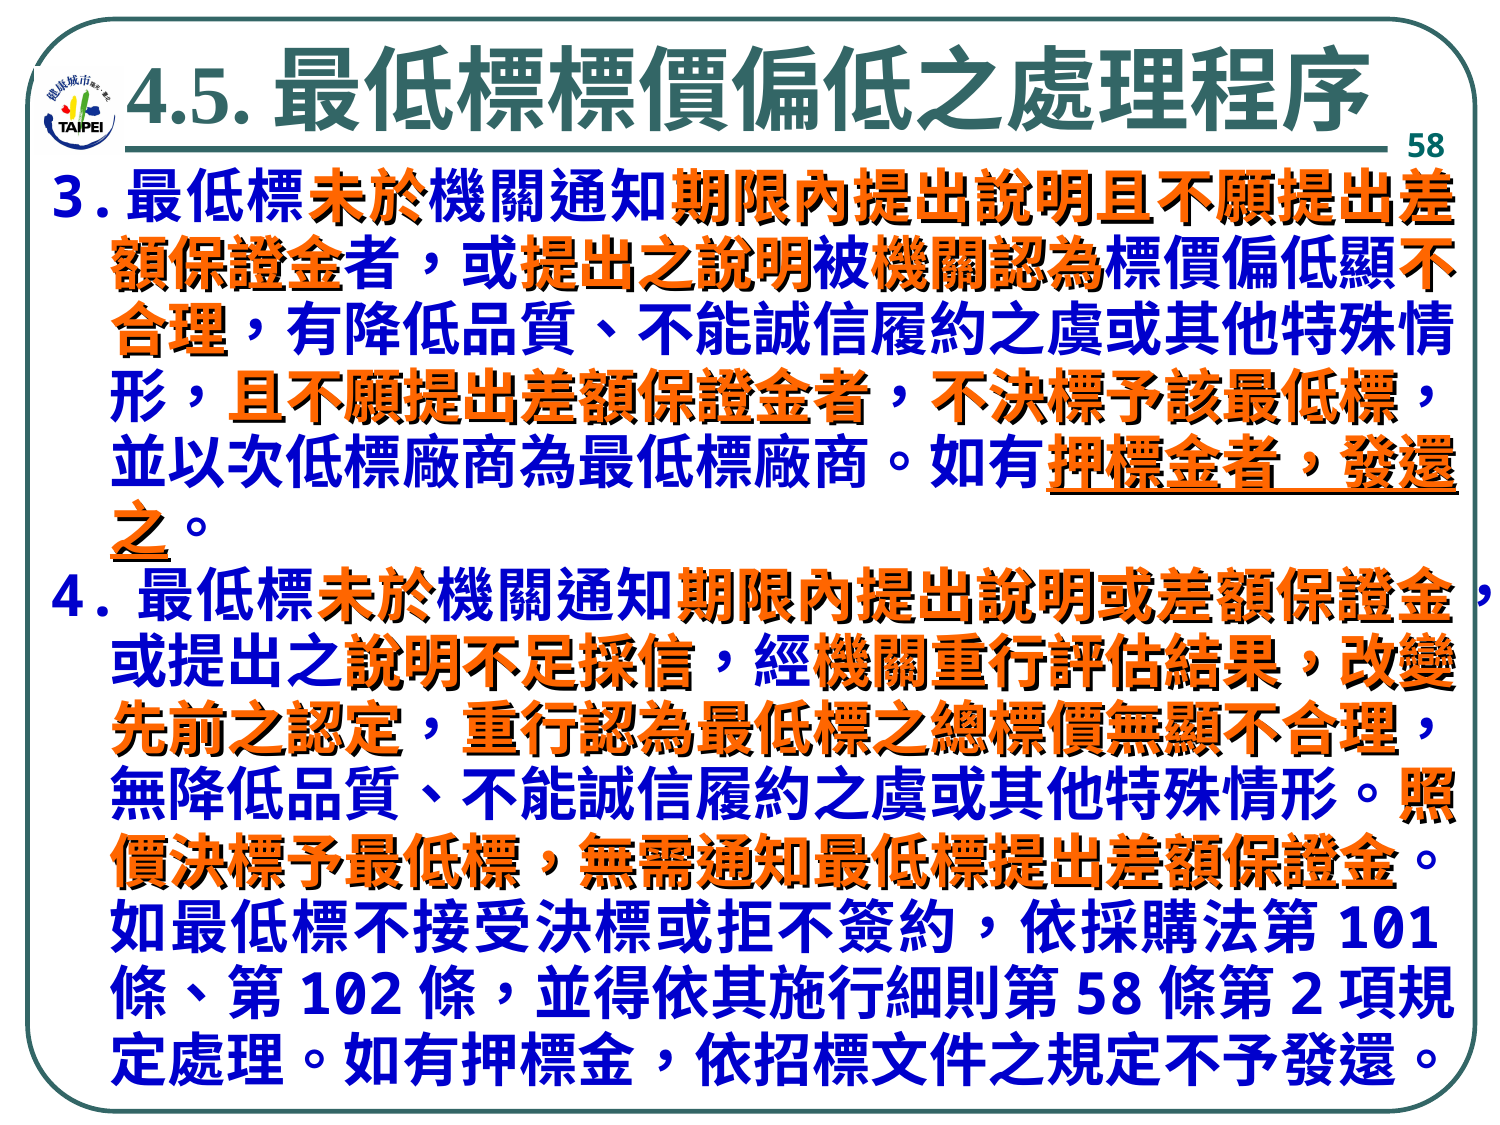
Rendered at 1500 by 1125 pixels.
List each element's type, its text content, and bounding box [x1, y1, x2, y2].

title 4.5.最低標標價偏低之處理程序 [0, 0, 1500, 149]
text_box 3. 最低標未於機關通知期限內提出說明且不願提出差額保證金者，或提出之說明被機關認為標價偏低顯不合理，有降低品質、不能誠信履約之虞或其他特殊情形，且不願提出差額保證金者，不決標予該最低標，並以次低標廠商為最低標廠商。如有押標金者，發還之。 4.最低標未於機關通知期限內提出說明或差額保證金，或提出之說明不足採信，經機關重行評估結果，改變先前之認定，重行認為最低標之總標價無顯不合理，無降低品質、不能誠信履約之虞或其他特殊情形。照價決標予最低標，無需通知最低標提出差額保證金。如最低標不接受決標或拒不簽約，依採購法第101條、第102條，並得依其施行細則第58條第2項規定處理。如有押標金，依招標文件之規定不予發還。 [35, 157, 1471, 1102]
